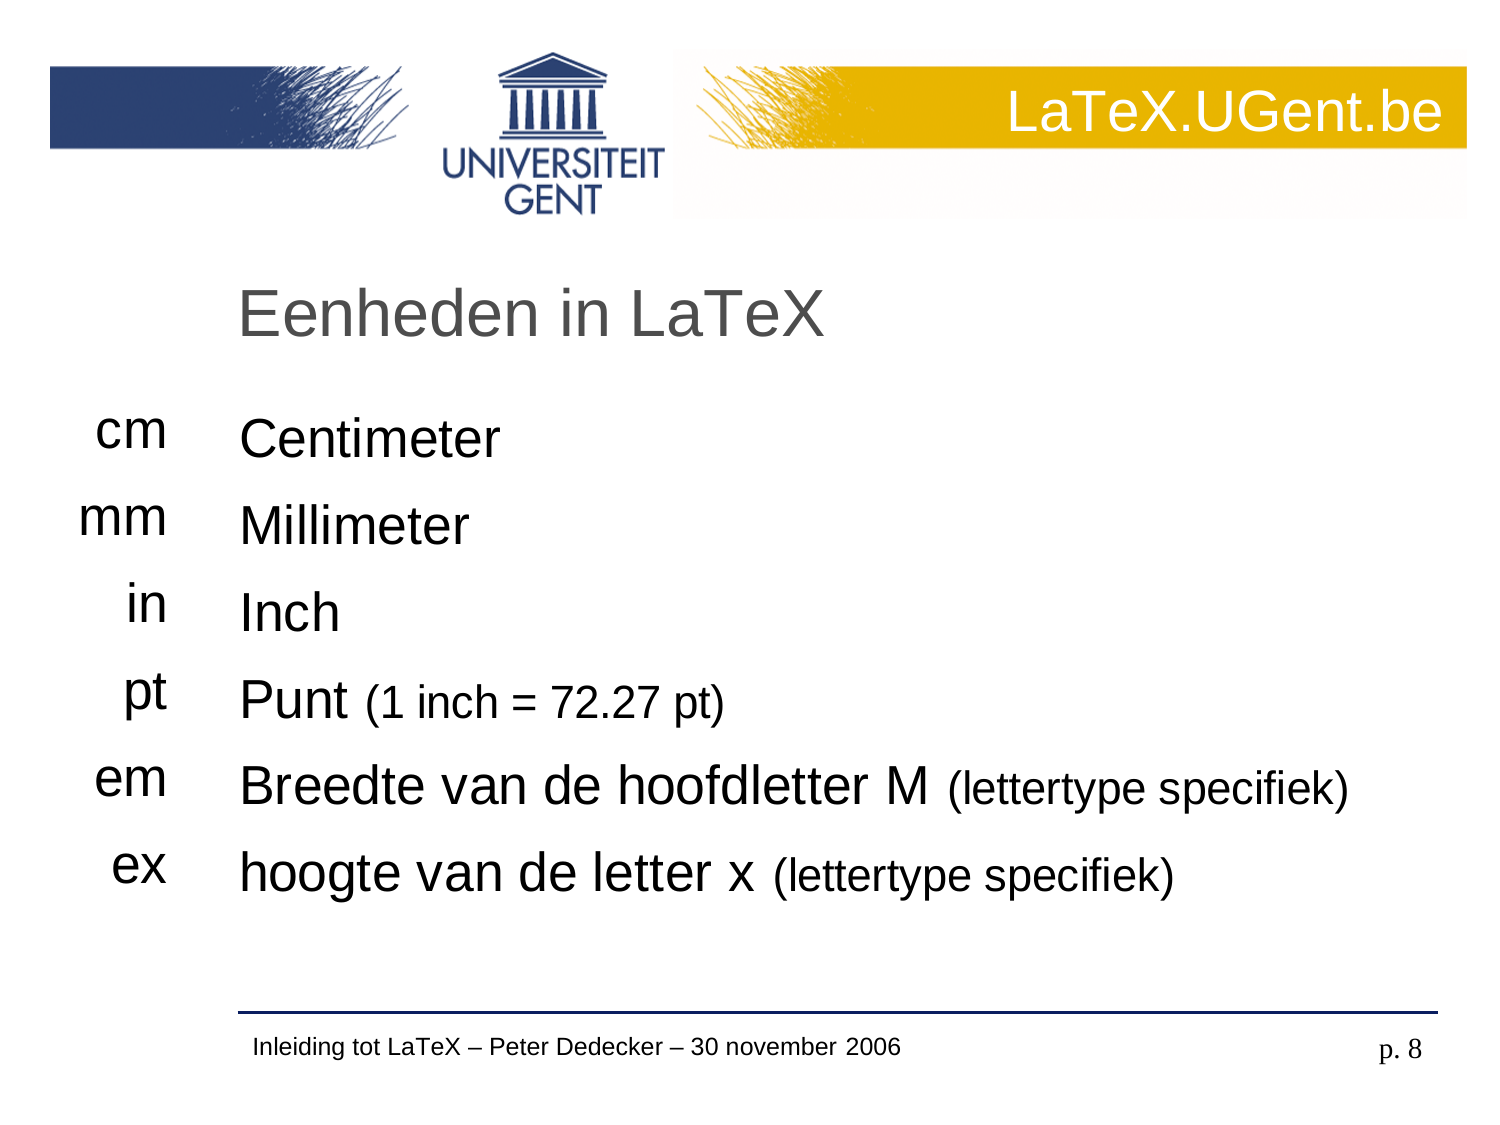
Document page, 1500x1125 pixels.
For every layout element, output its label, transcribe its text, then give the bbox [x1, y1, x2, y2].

title Eenheden in LaTeX [237, 219, 1438, 407]
chart [58, 389, 1422, 913]
picture [50, 49, 1467, 219]
